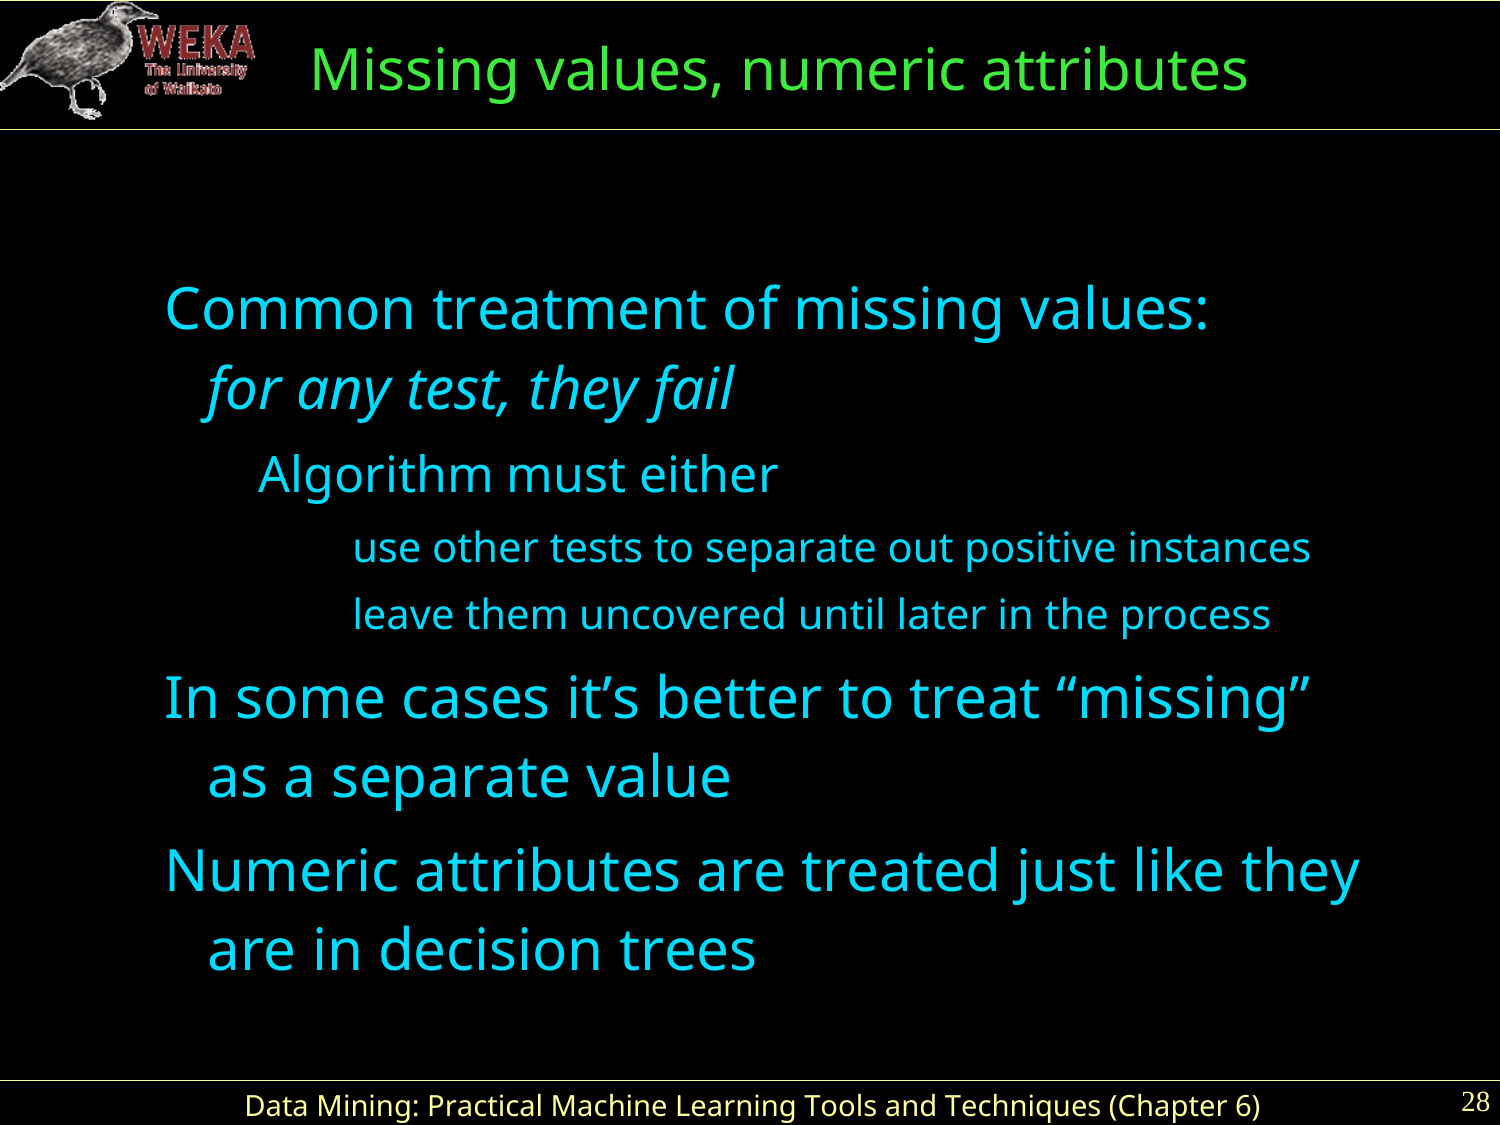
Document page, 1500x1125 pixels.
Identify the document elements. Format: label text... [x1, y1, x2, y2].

list Common treatment of missing values: for any test, they fail Algorithm must either use other tests to separate out positive instances leave them uncovered until later in the process In some cases it’s better to treat “missing” as a separate value Numeric attributes are treated just like they are in decision trees [149, 260, 1388, 936]
picture [0, 1, 266, 129]
title Missing values, numeric attributes [295, 0, 1500, 148]
